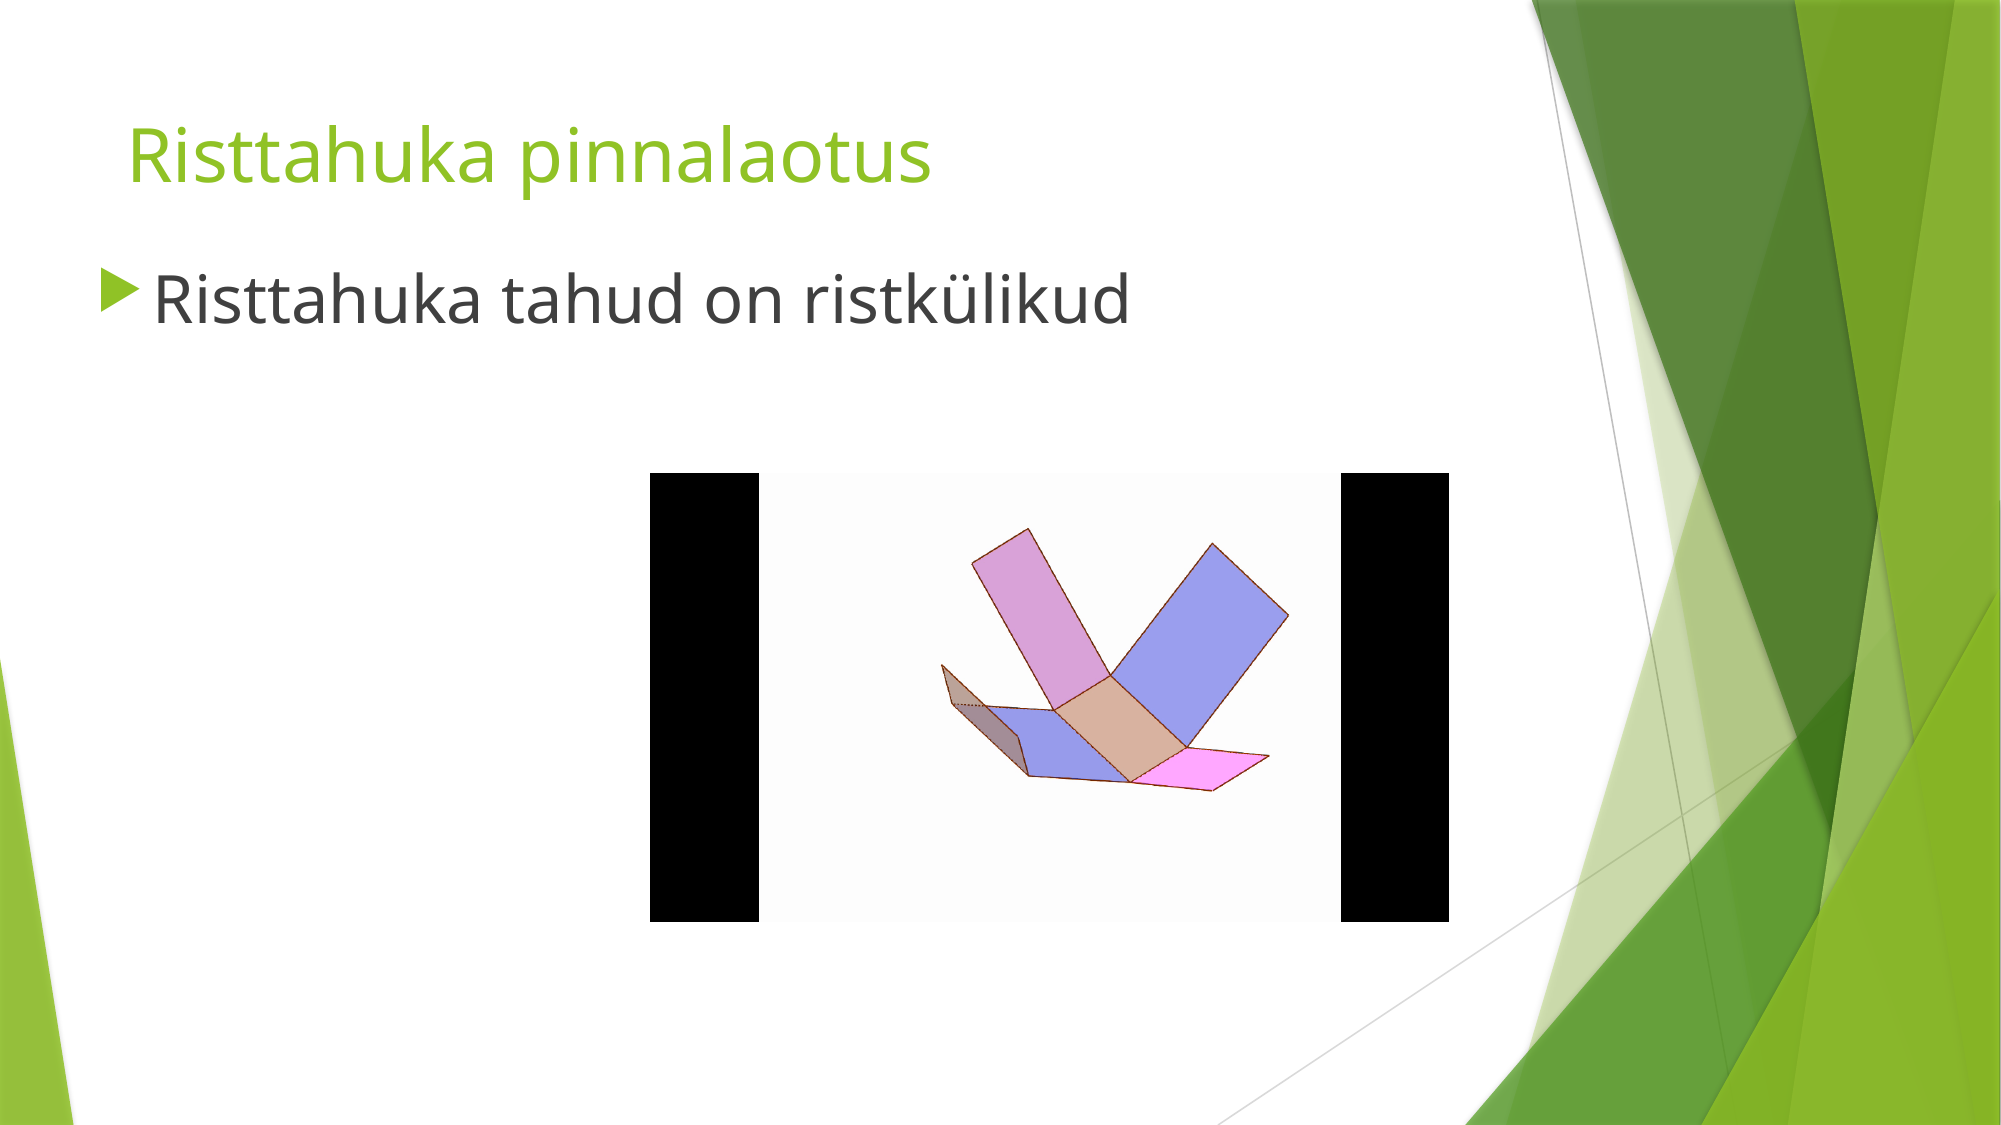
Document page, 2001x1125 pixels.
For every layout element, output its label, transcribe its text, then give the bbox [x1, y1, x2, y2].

list Risttahuka tahud on ristkülikud [81, 249, 1595, 886]
text_box [649, 472, 1450, 923]
title Risttahuka pinnalaotus [111, 99, 1522, 237]
